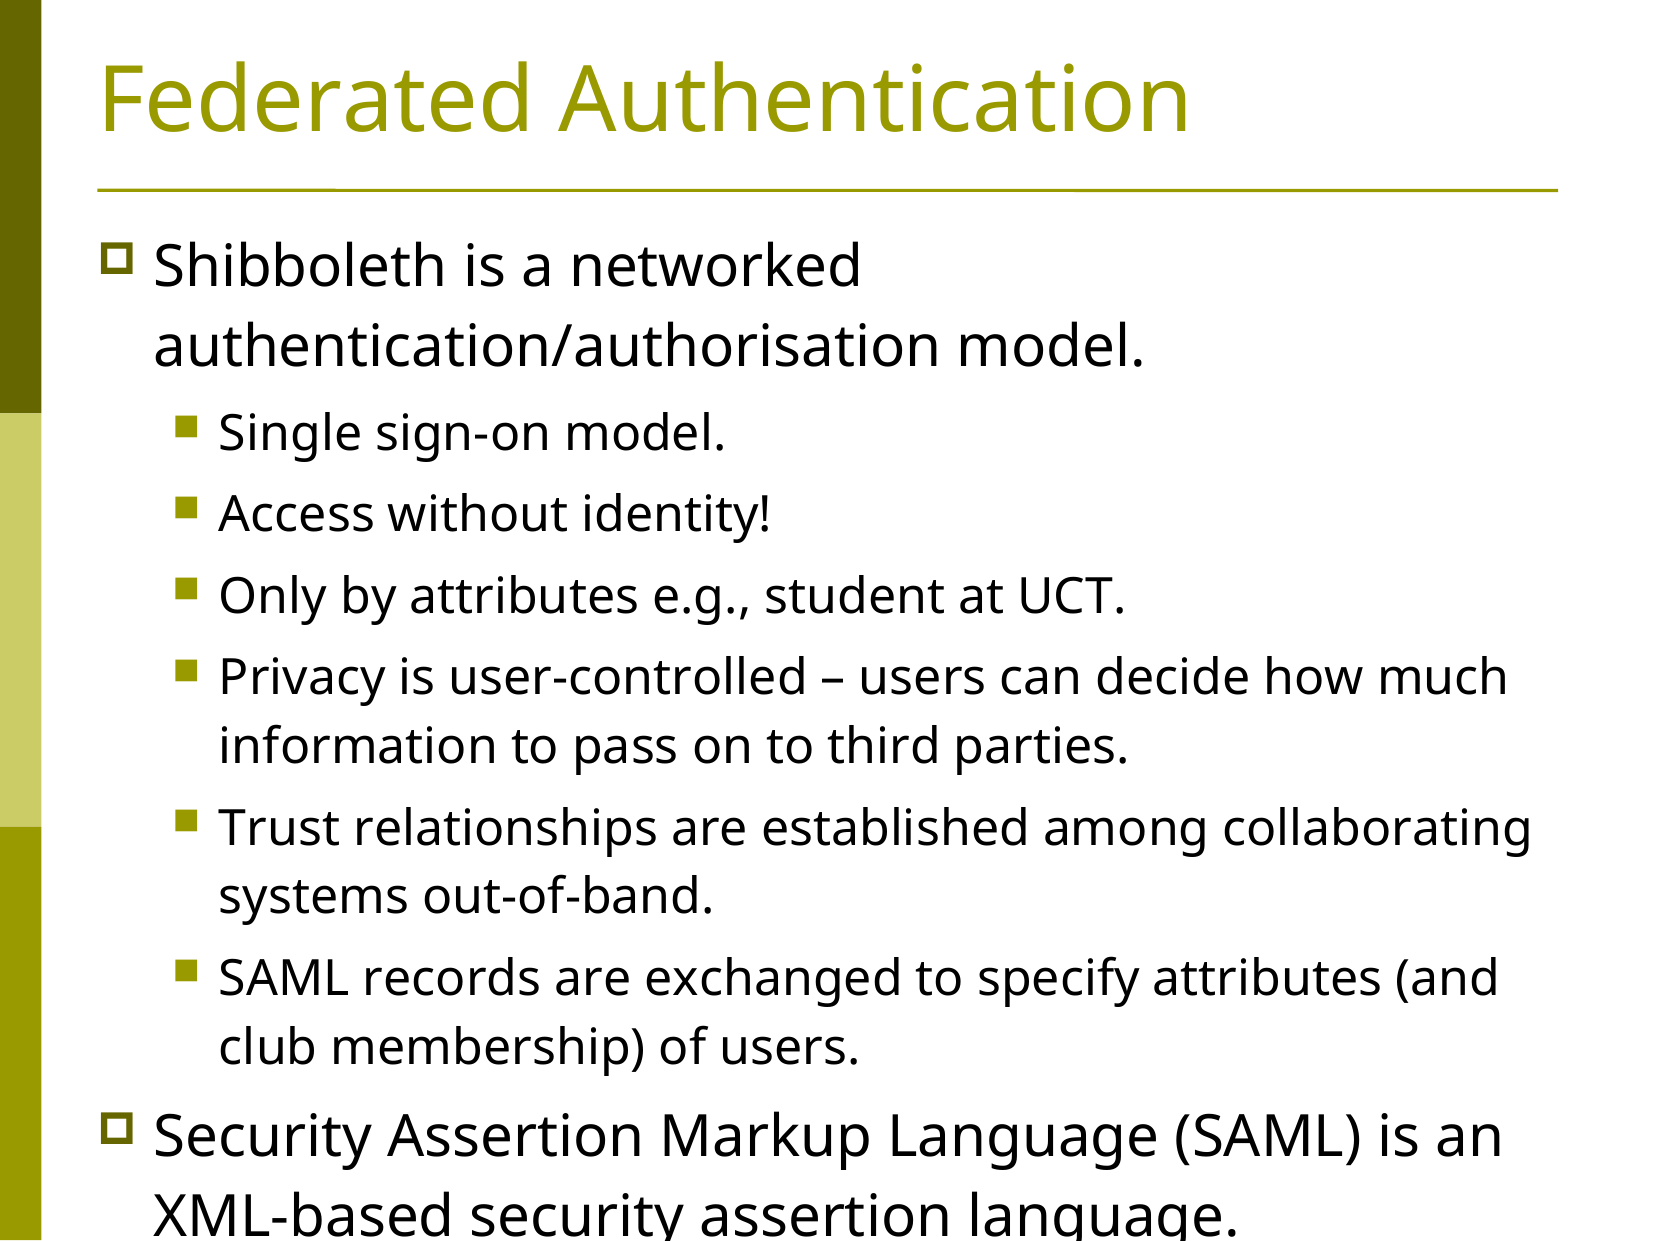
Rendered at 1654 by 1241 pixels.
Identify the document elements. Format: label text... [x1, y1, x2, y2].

title Federated Authentication [82, 0, 1571, 164]
list Shibboleth is a networked authentication/authorisation model. Single sign-on model. Access without identity! Only by attributes e.g., student at UCT. Privacy is user-controlled – users can decide how much information to pass on to third parties. Trust relationships are established among collaborating systems out-of-band. SAML records are exchanged to specify attributes (and club membership) of users. Security Assertion Markup Language (SAML) is an XML-based security assertion language. [82, 216, 1571, 1123]
